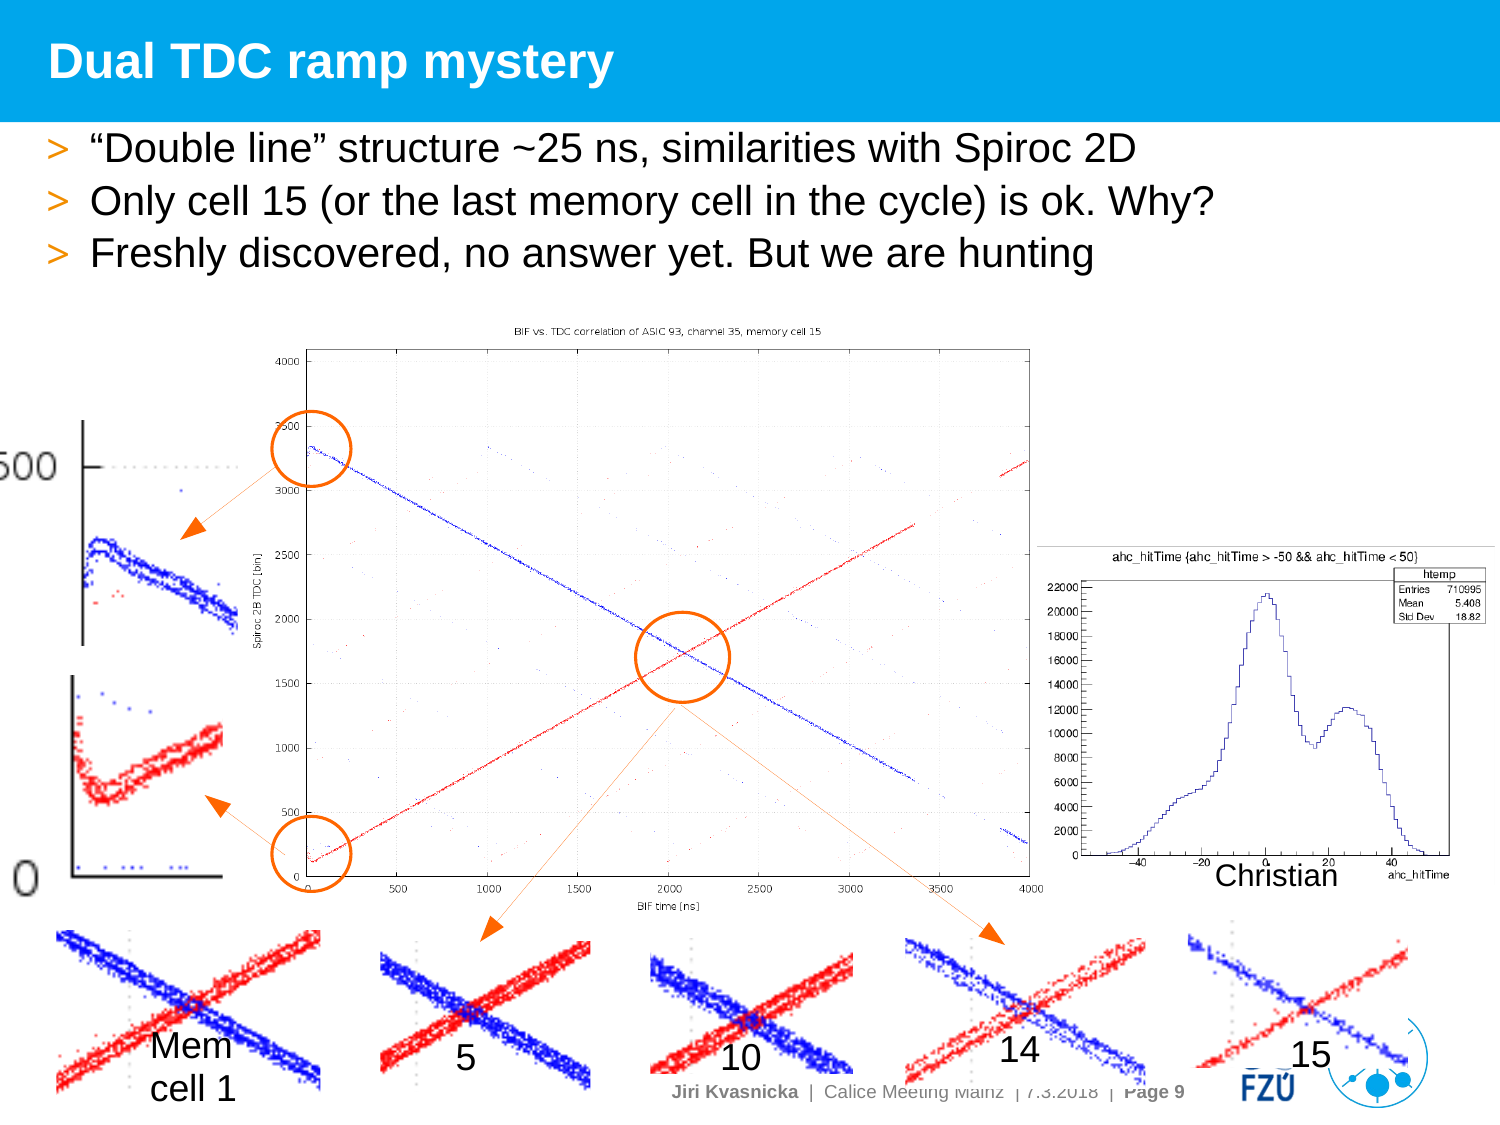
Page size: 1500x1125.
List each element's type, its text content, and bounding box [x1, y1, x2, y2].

title Dual TDC ramp mystery [47, 16, 1446, 107]
picture [782, 539, 1500, 914]
text_box 5 [440, 1029, 492, 1087]
picture [505, 778, 961, 914]
picture [0, 420, 238, 646]
text_box Mem cell 1 [135, 1017, 259, 1117]
text_box 14 [984, 1020, 1056, 1078]
text_box Christian [1200, 851, 1354, 901]
picture [247, 778, 615, 914]
text_box 15 [1275, 1026, 1347, 1084]
picture [1187, 920, 1428, 1110]
picture [650, 938, 853, 1074]
text_box 10 [705, 1029, 777, 1087]
picture [56, 930, 321, 1095]
list “Double line” structure ~25 ns, similarities with Spiroc 2D Only cell 15 (or the last memory cell in the cycle) is ok. Why? Freshly discovered, no answer yet. But we are hunting [46, 124, 1445, 778]
picture [905, 938, 1146, 1089]
list “Double line” structure ~25 ns, similarities with Spiroc 2D Only cell 15 (or the last memory cell in the cycle) is ok. Why? Freshly discovered, no answer yet. But we are hunting [638, 614, 728, 700]
picture [0, 675, 223, 916]
list “Double line” structure ~25 ns, similarities with Spiroc 2D Only cell 15 (or the last memory cell in the cycle) is ok. Why? Freshly discovered, no answer yet. But we are hunting [274, 413, 349, 484]
picture [380, 941, 591, 1092]
picture [274, 818, 349, 889]
